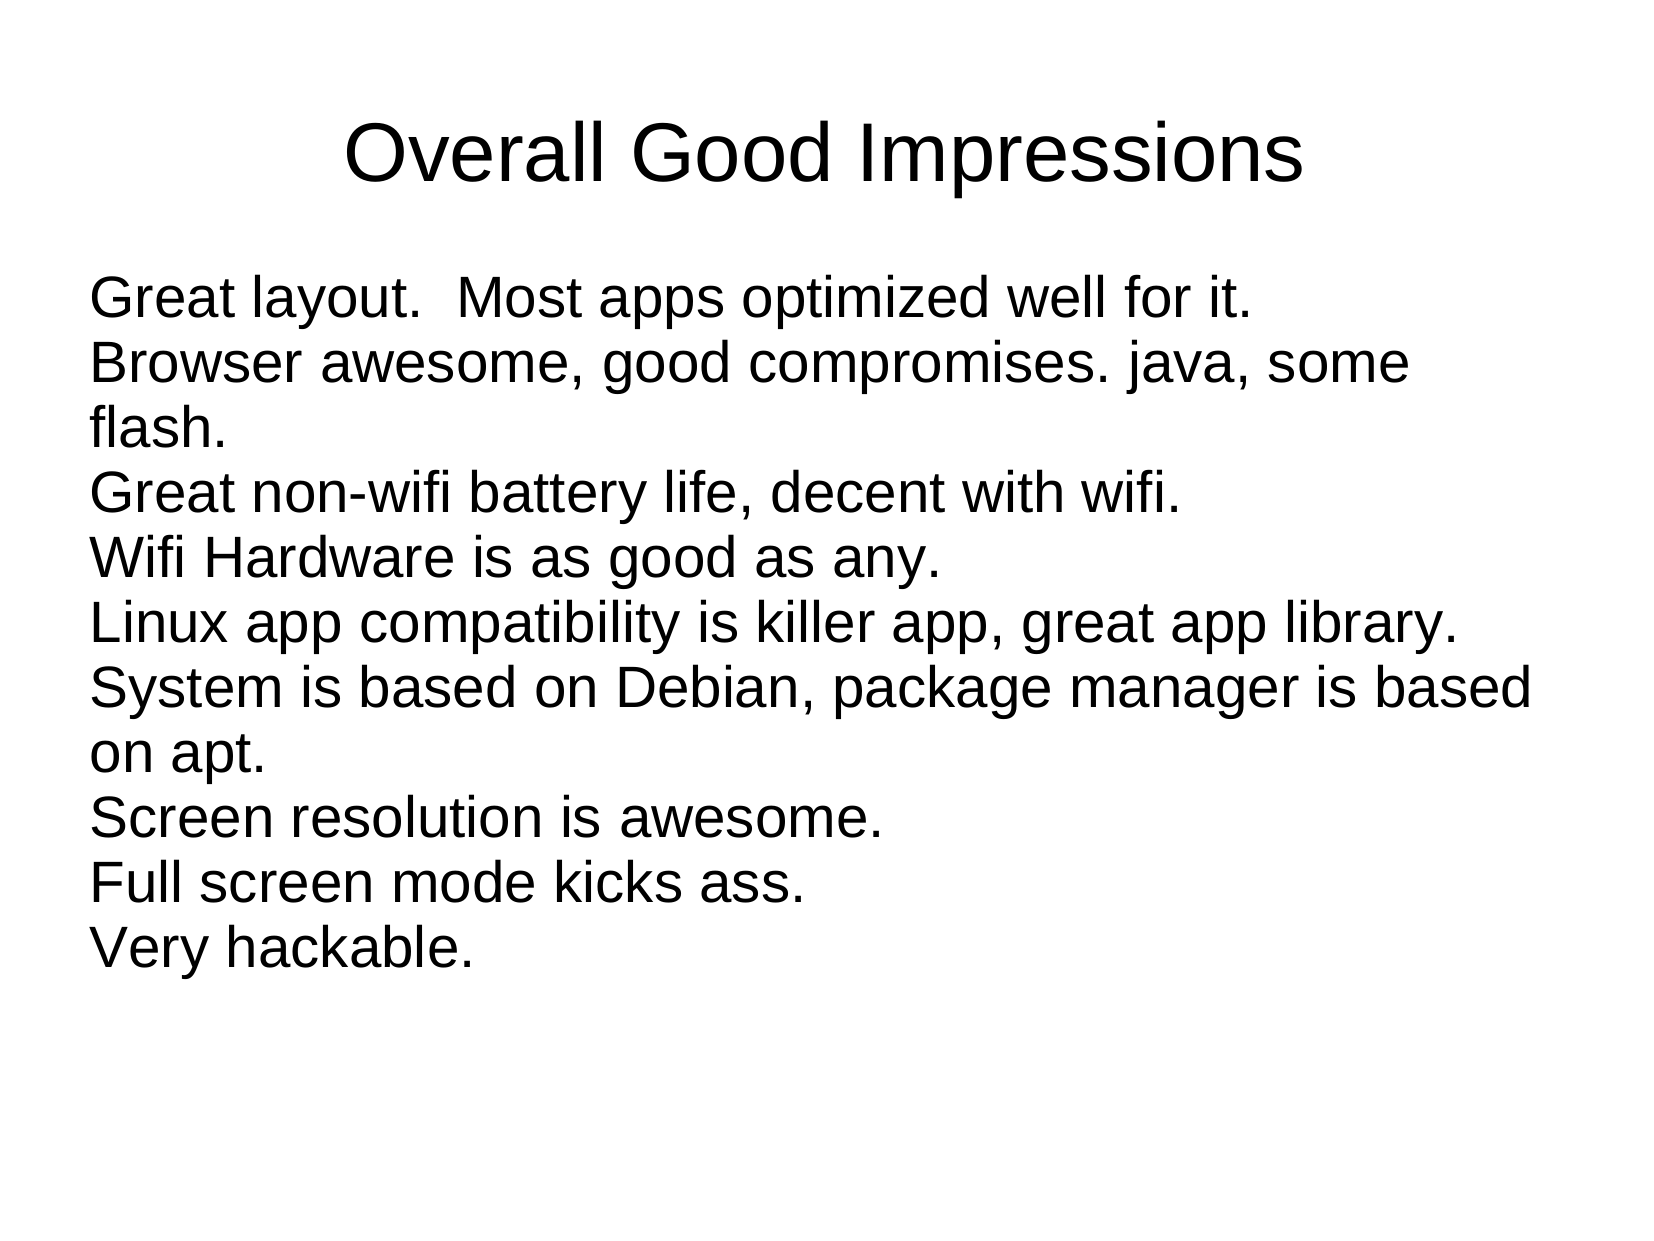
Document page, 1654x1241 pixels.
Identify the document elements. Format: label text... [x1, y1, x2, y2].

text_box Overall Good Impressions Great layout. Most apps optimized well for it. Browser awesome, good compromises. java, some flash. Great non-wifi battery life, decent with wifi. Wifi Hardware is as good as any. Linux app compatibility is killer app, great app library. System is based on Debian, package manager is based on apt. Screen resolution is awesome. Full screen mode kicks ass. Very hackable. [75, 99, 1576, 1126]
